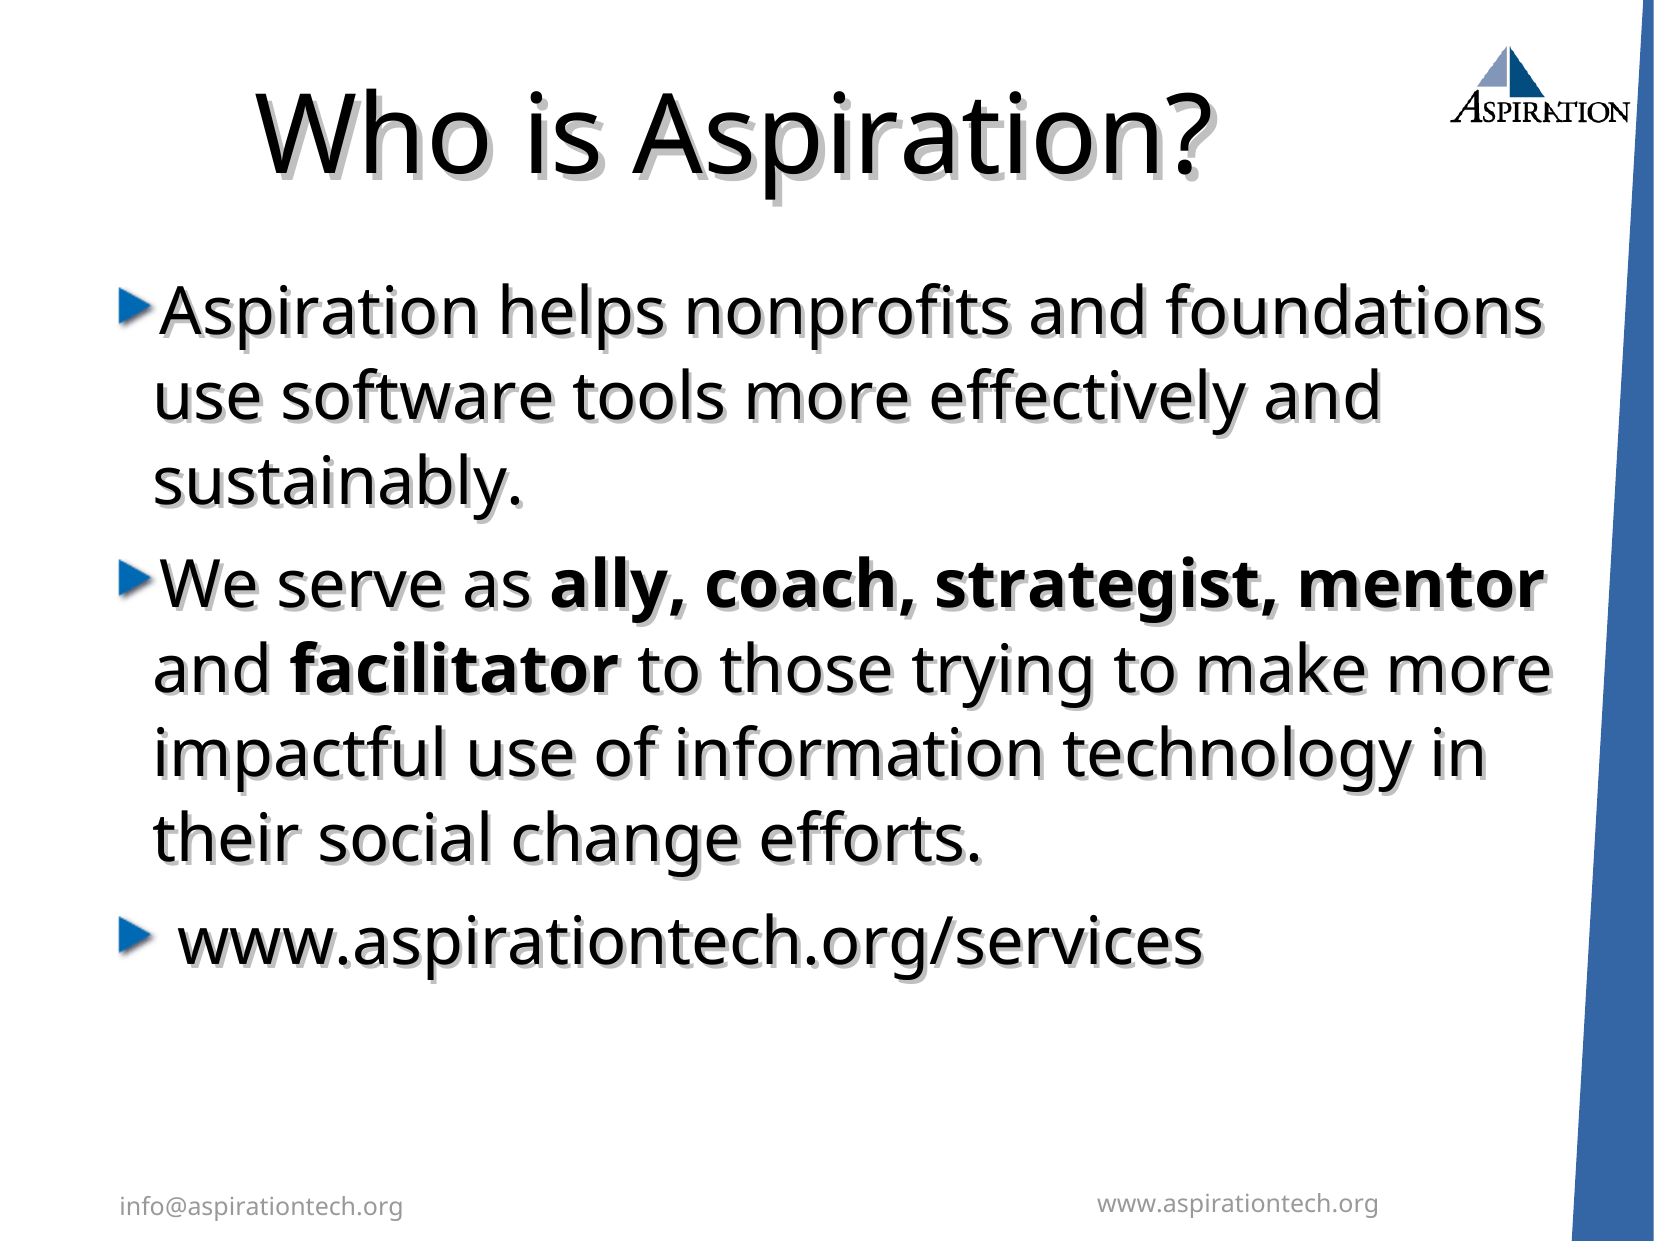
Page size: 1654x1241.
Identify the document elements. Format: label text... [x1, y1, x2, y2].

list Aspiration helps nonprofits and foundations use software tools more effectively and sustainably. We serve as ally, coach, strategist, mentor and facilitator to those trying to make more impactful use of information technology in their social change efforts. www.aspirationtech.org/services [54, 263, 1595, 1048]
title Who is Aspiration? [54, 21, 1415, 227]
picture [1450, 46, 1631, 132]
